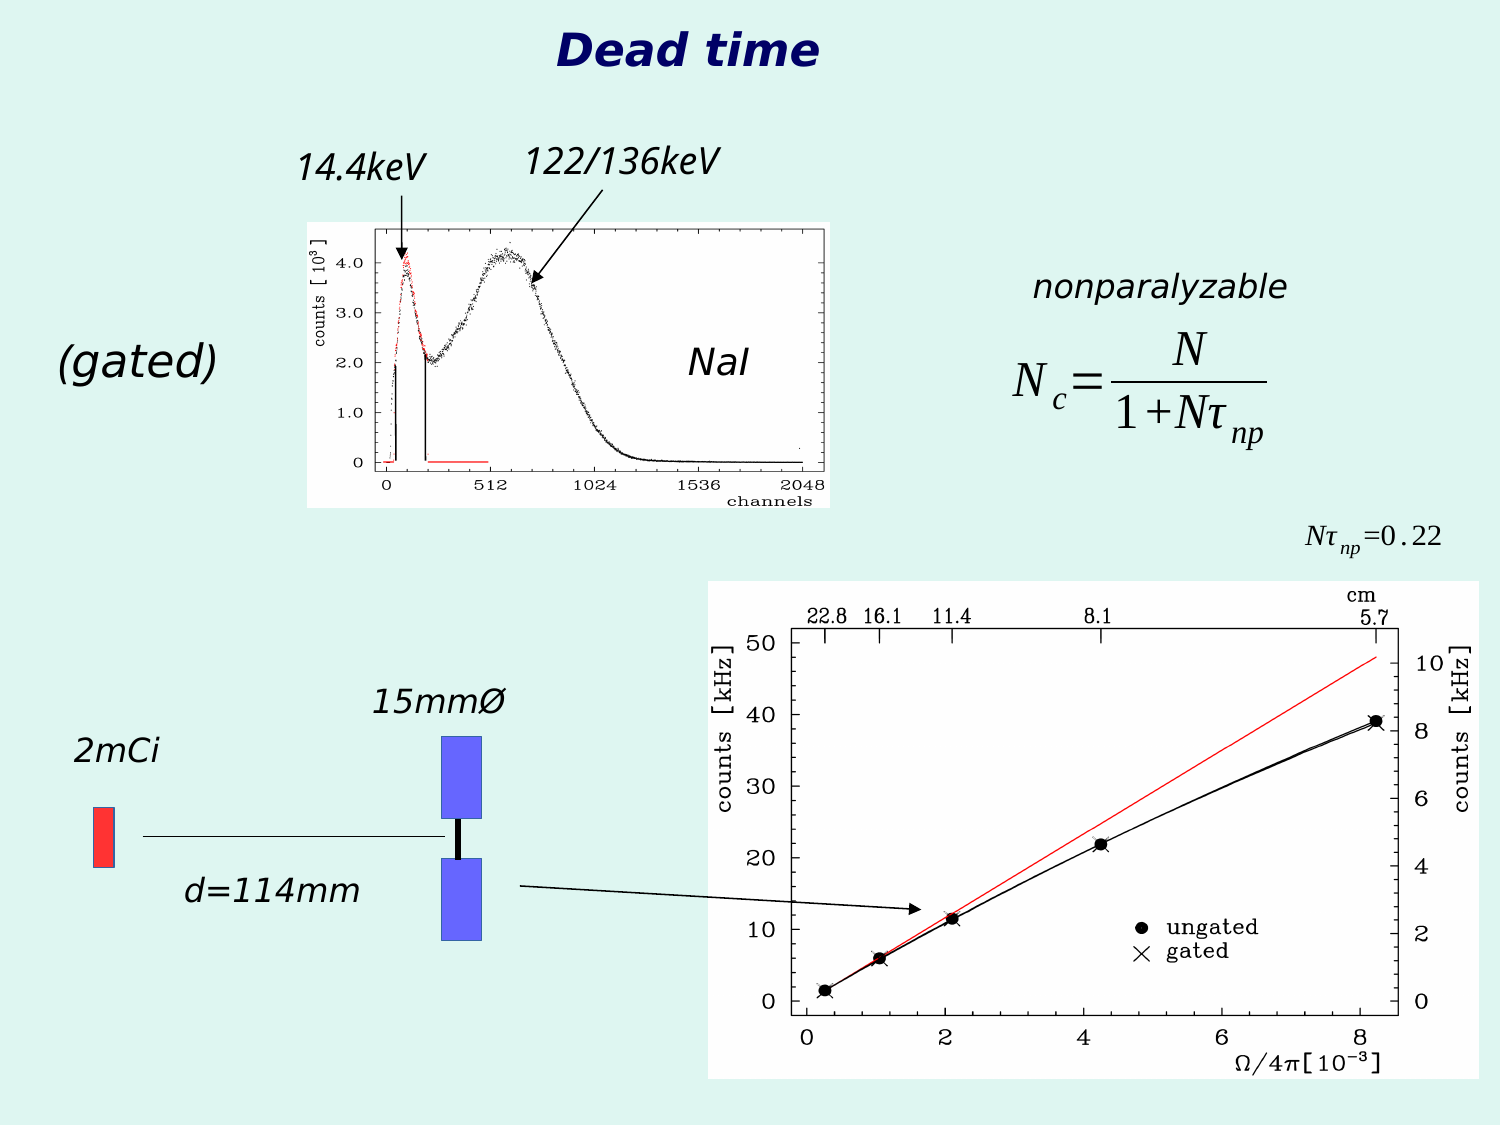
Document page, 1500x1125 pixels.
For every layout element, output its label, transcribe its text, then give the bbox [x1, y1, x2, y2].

text_box 14.4keV [279, 135, 447, 196]
text_box (gated) [43, 324, 284, 400]
text_box Dead time [540, 13, 951, 84]
text_box [93, 807, 114, 868]
text_box [441, 739, 482, 819]
picture [708, 581, 1483, 1080]
text_box 122/136keV [507, 129, 749, 190]
text_box d=114mm [168, 861, 383, 934]
text_box 2mCi [59, 721, 183, 782]
text_box nonparalyzable [1017, 258, 1324, 318]
chart [1295, 519, 1453, 559]
text_box NaI [673, 330, 765, 391]
text_box [441, 858, 482, 941]
text_box 15mmØ [357, 673, 539, 739]
picture [307, 222, 833, 508]
chart [997, 321, 1287, 452]
